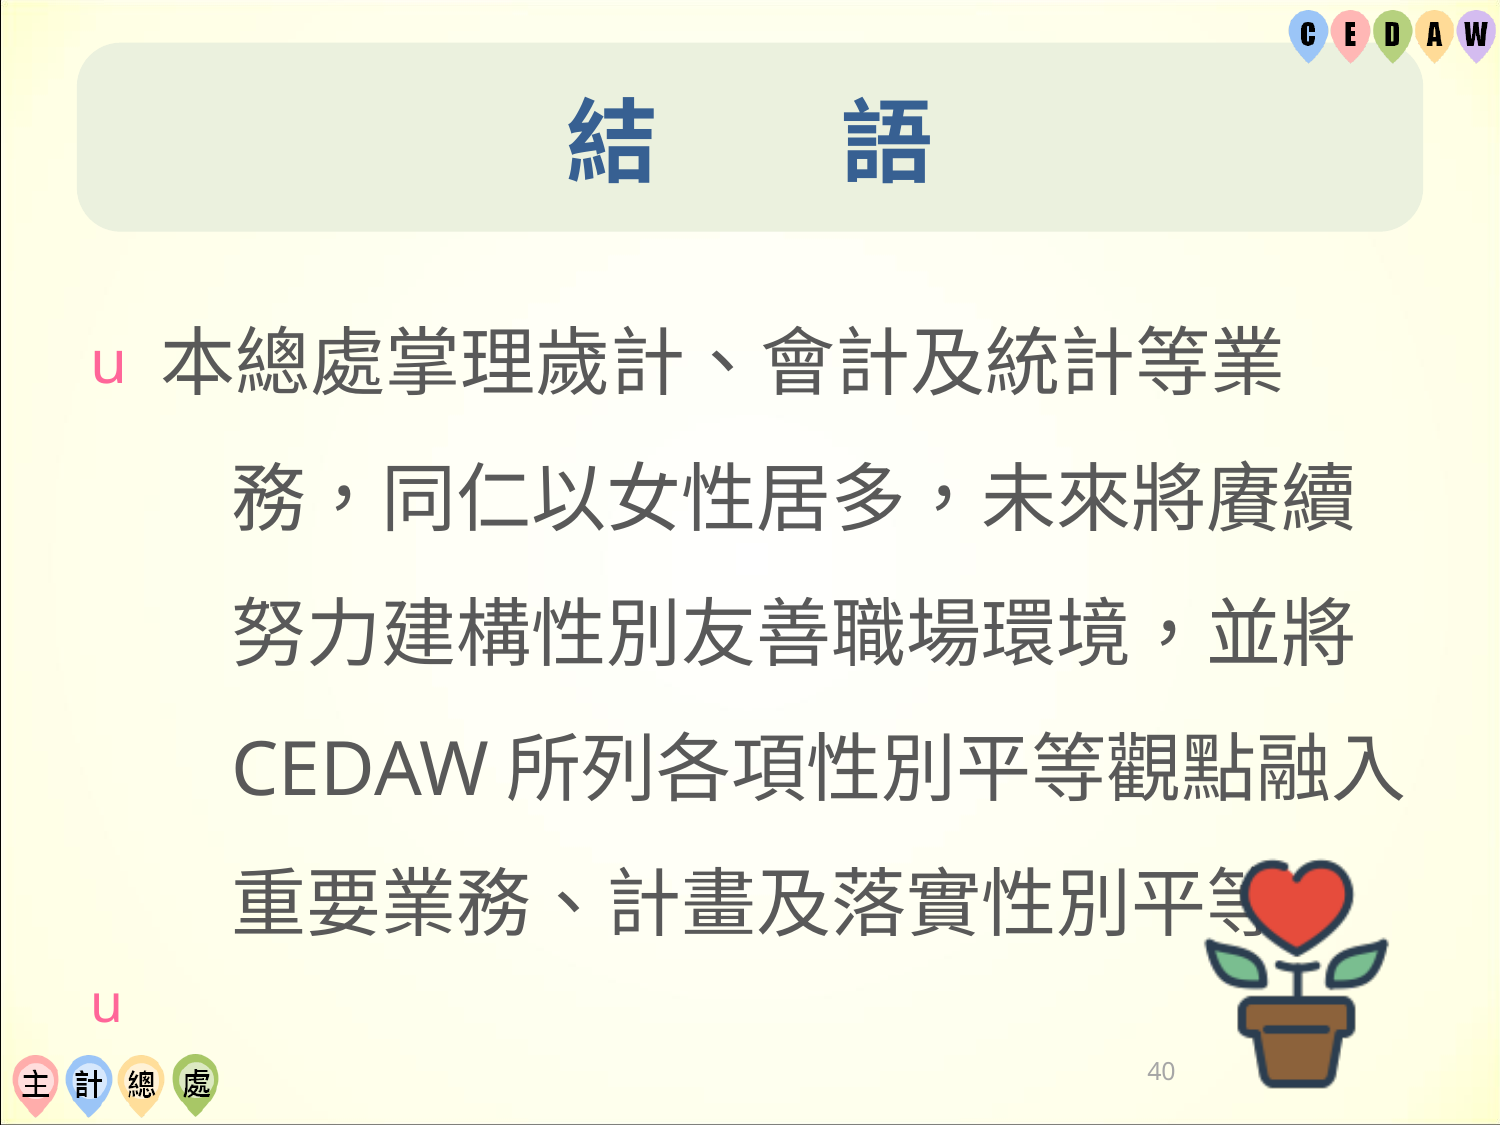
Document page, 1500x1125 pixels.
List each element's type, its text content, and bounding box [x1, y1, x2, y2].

picture [1163, 834, 1431, 1101]
title 結 語 [75, 45, 1426, 233]
text_box [1132, 1042, 1483, 1103]
list 本總處掌理歲計、會計及統計等業務，同仁以女性居多，未來將賡續努力建構性別友善職場環境，並將CEDAW所列各項性別平等觀點融入重要業務、計畫及落實性別平等。 [75, 262, 1426, 1005]
